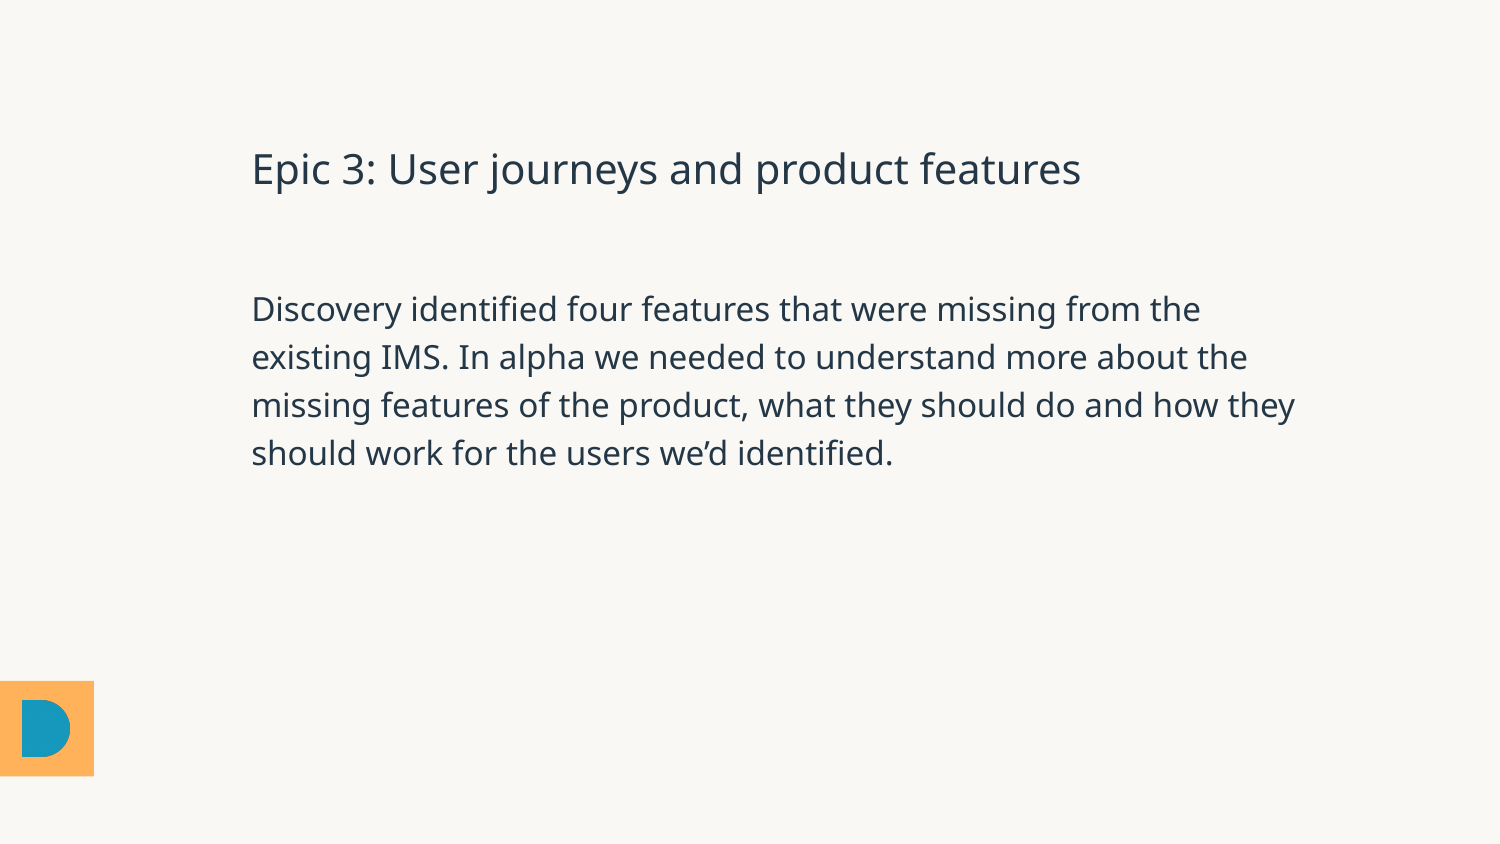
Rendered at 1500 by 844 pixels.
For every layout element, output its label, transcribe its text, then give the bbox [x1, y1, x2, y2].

list Discovery identified four features that were missing from the existing IMS. In alpha we needed to understand more about the missing features of the product, what they should do and how they should work for the users we’d identified. [236, 265, 1329, 681]
picture [22, 700, 70, 757]
title Epic 3: User journeys and product features [236, 118, 1329, 238]
